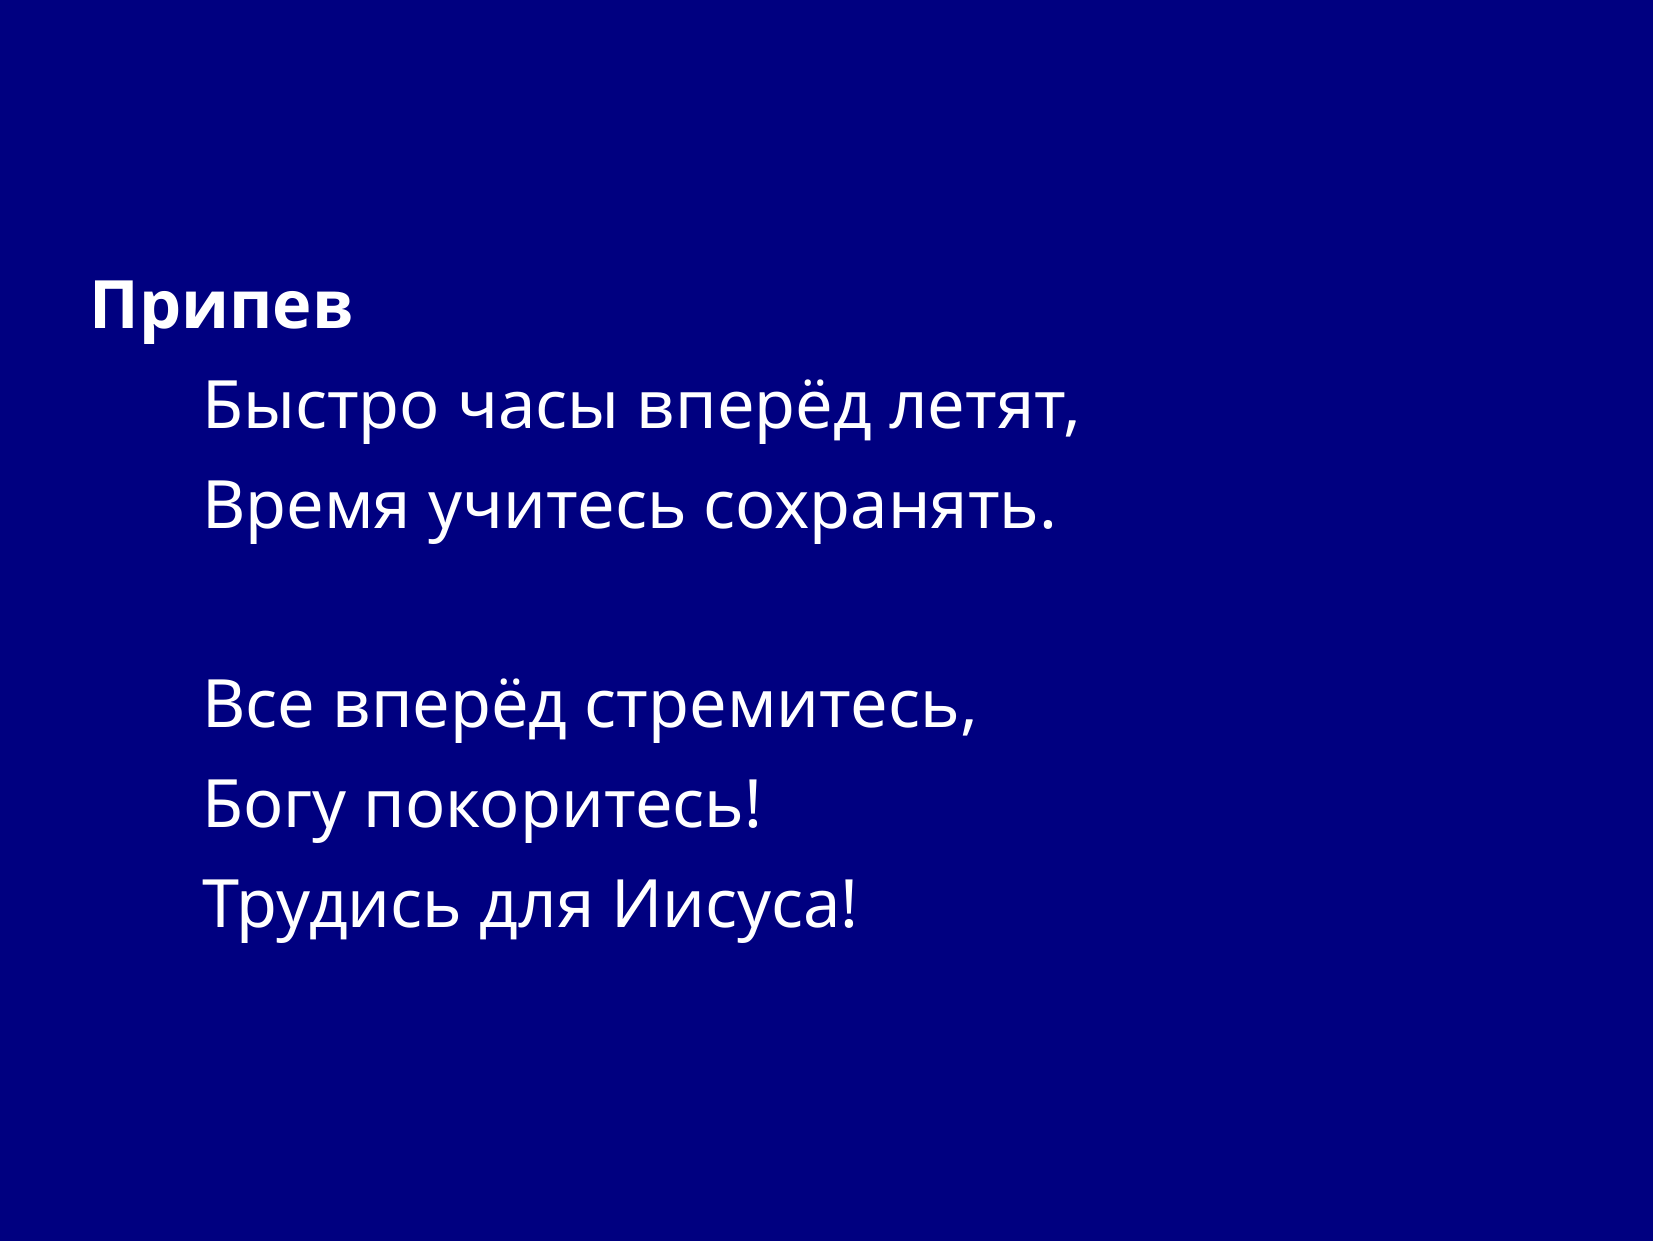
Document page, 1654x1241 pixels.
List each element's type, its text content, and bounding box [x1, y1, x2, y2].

text_box Припев Быстро часы вперёд летят, Время учитесь сохранять. Все вперёд стремитесь, Богу покоритесь! Трудись для Иисуса! [75, 150, 1576, 1163]
